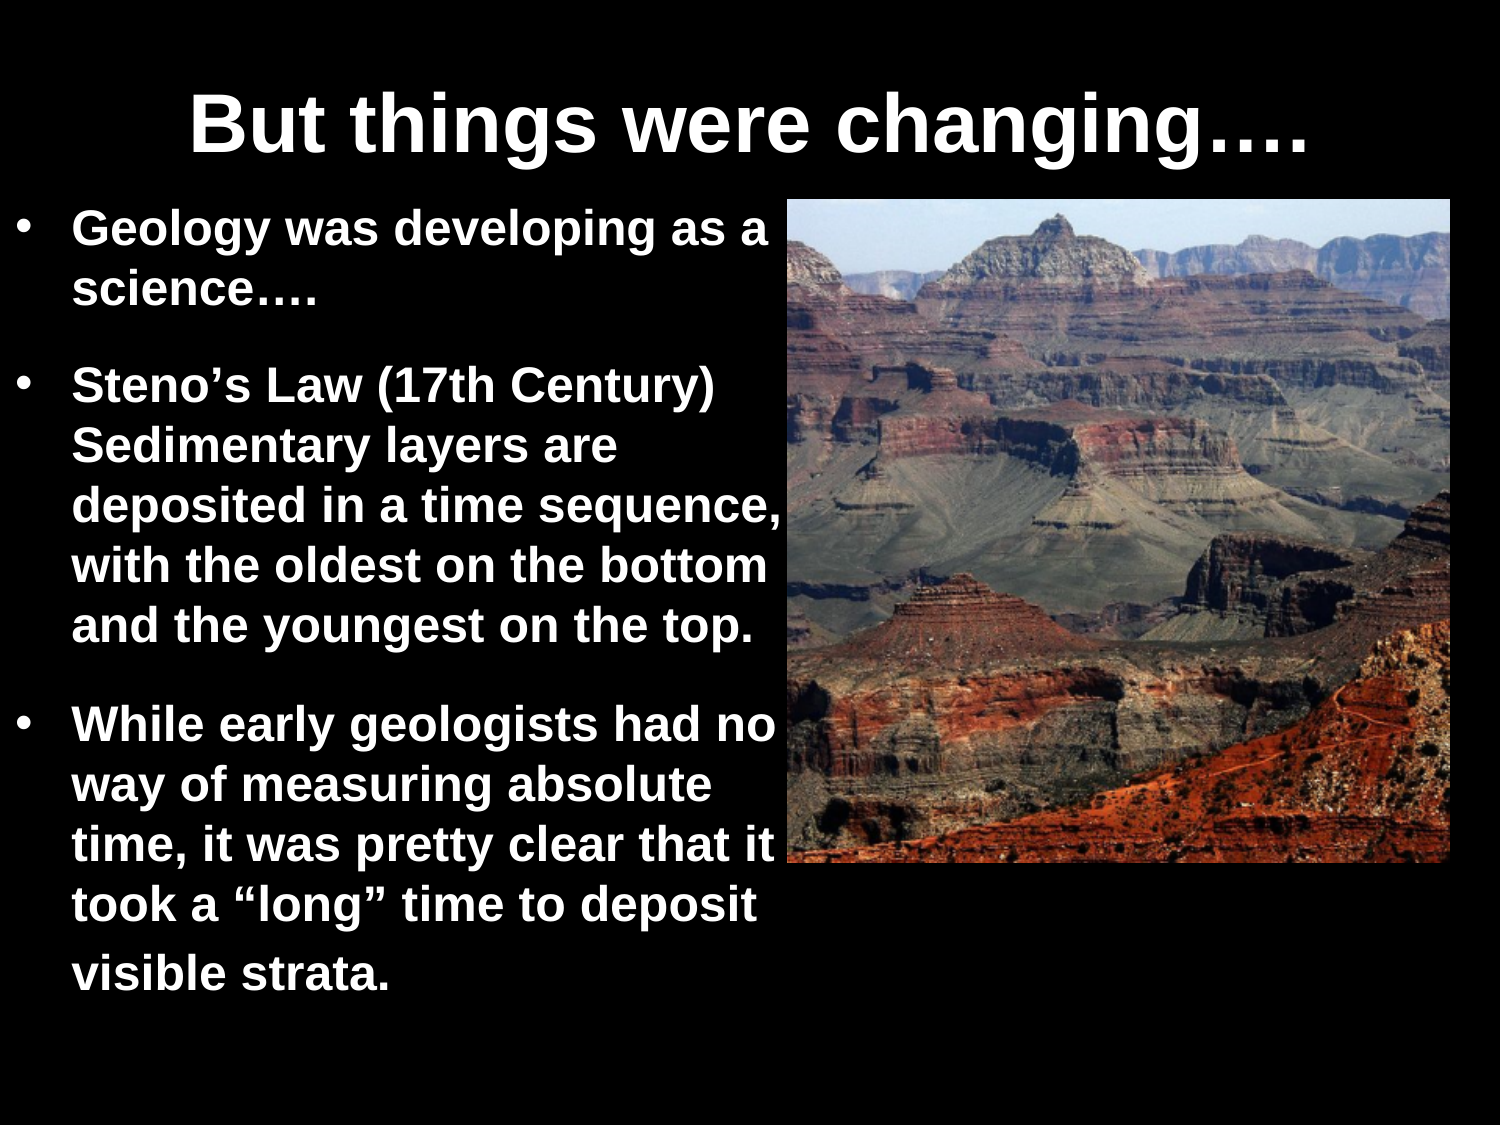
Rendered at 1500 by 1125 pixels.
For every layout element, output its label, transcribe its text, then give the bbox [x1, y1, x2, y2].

list Geology was developing as a science…. Steno’s Law (17th Century) Sedimentary layers are deposited in a time sequence, with the oldest on the bottom and the youngest on the top. While early geologists had no way of measuring absolute time, it was pretty clear that it took a “long” time to deposit visible strata. [0, 187, 813, 1038]
title But things were changing…. [112, 24, 1388, 199]
picture [787, 199, 1450, 863]
